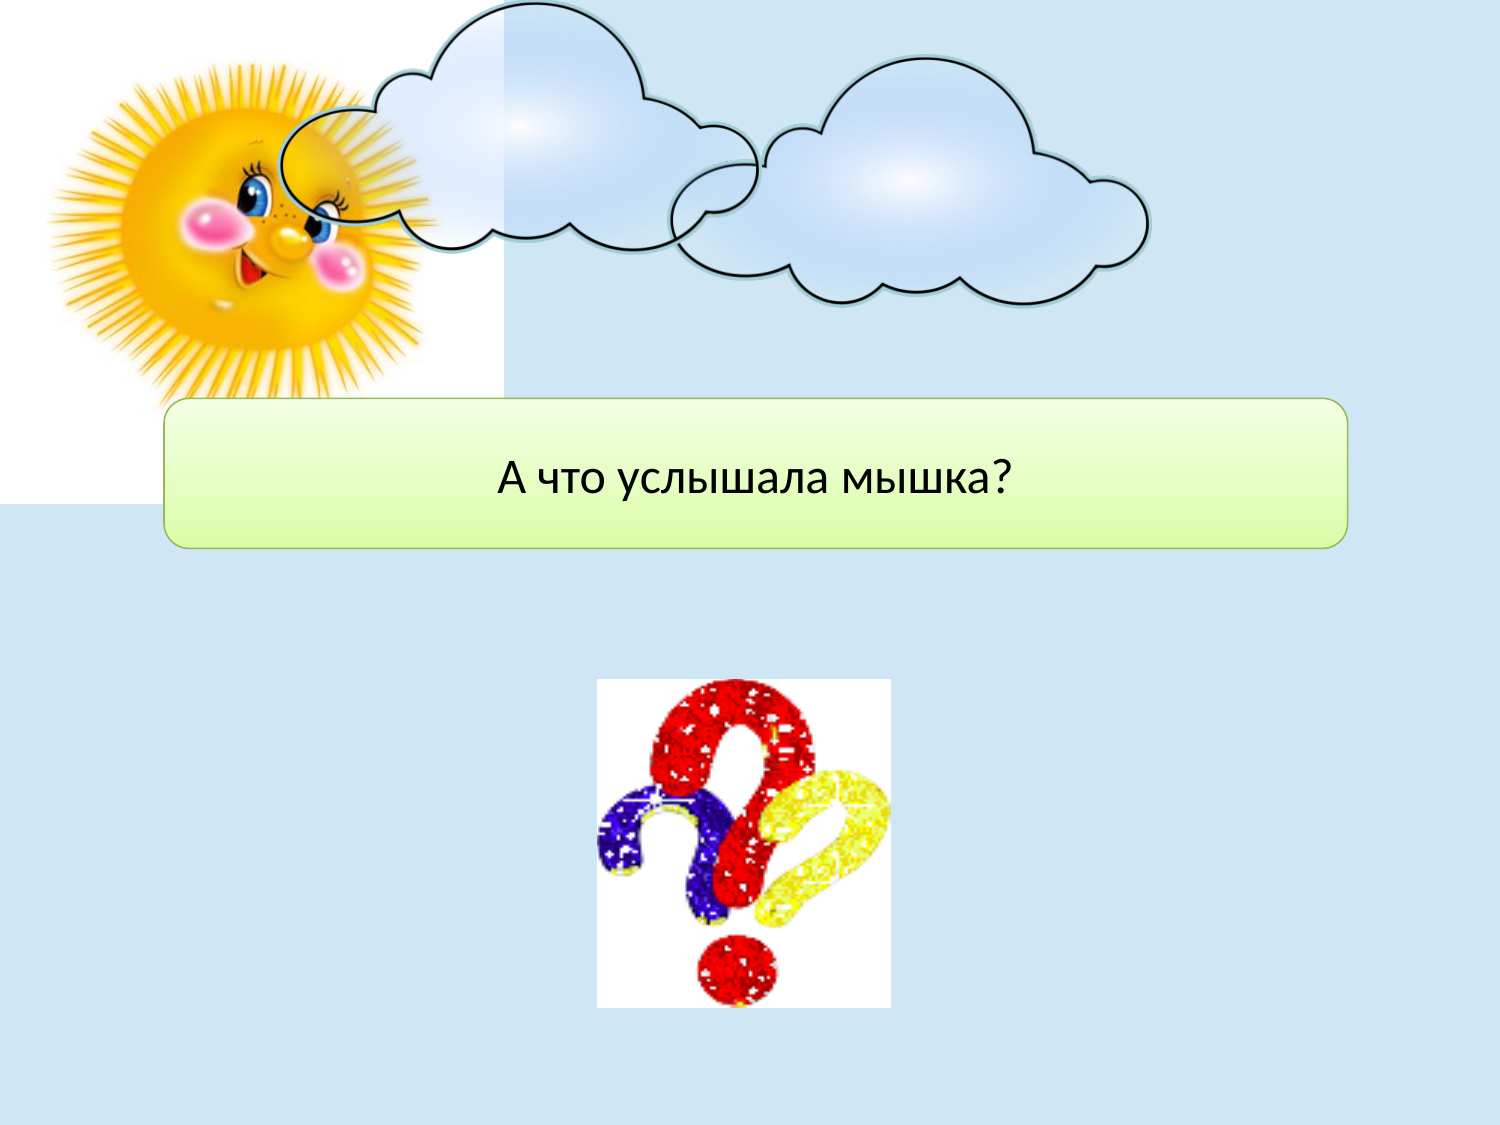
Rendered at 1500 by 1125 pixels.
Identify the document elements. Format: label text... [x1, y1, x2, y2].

picture [0, 0, 1152, 504]
picture [597, 679, 891, 1008]
text_box А что услышала мышка? [163, 398, 1348, 549]
